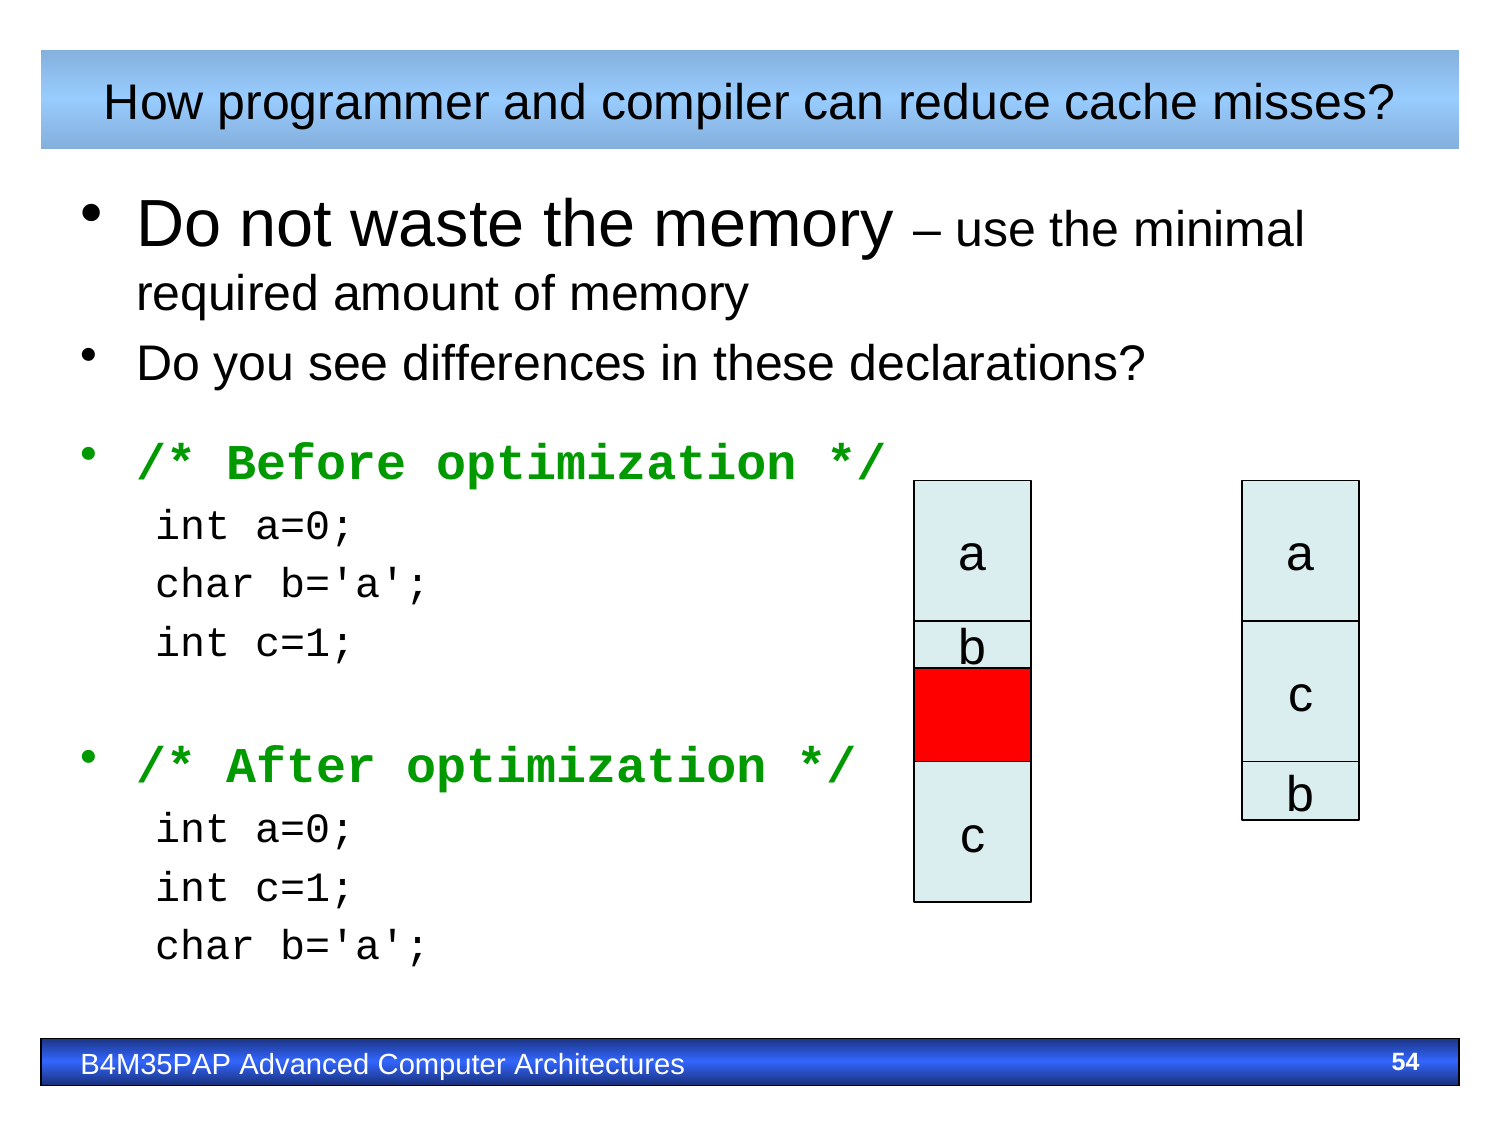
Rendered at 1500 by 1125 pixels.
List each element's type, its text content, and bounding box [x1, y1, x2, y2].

text_box [913, 668, 1032, 761]
text_box b [913, 621, 1032, 668]
text_box c [913, 761, 1032, 903]
title How programmer and compiler can reduce cache misses? [41, 50, 1459, 149]
text_box c [1242, 621, 1360, 761]
text_box a [913, 480, 1032, 621]
text_box b [1242, 761, 1360, 821]
text_box a [1242, 480, 1360, 621]
list Do not waste the memory – use the minimal required amount of memory Do you see differences in these declarations? /* Before optimization */ int a=0; char b='a'; int c=1; /* After optimization */ int a=0; int c=1; char b='a'; [64, 172, 1436, 1000]
